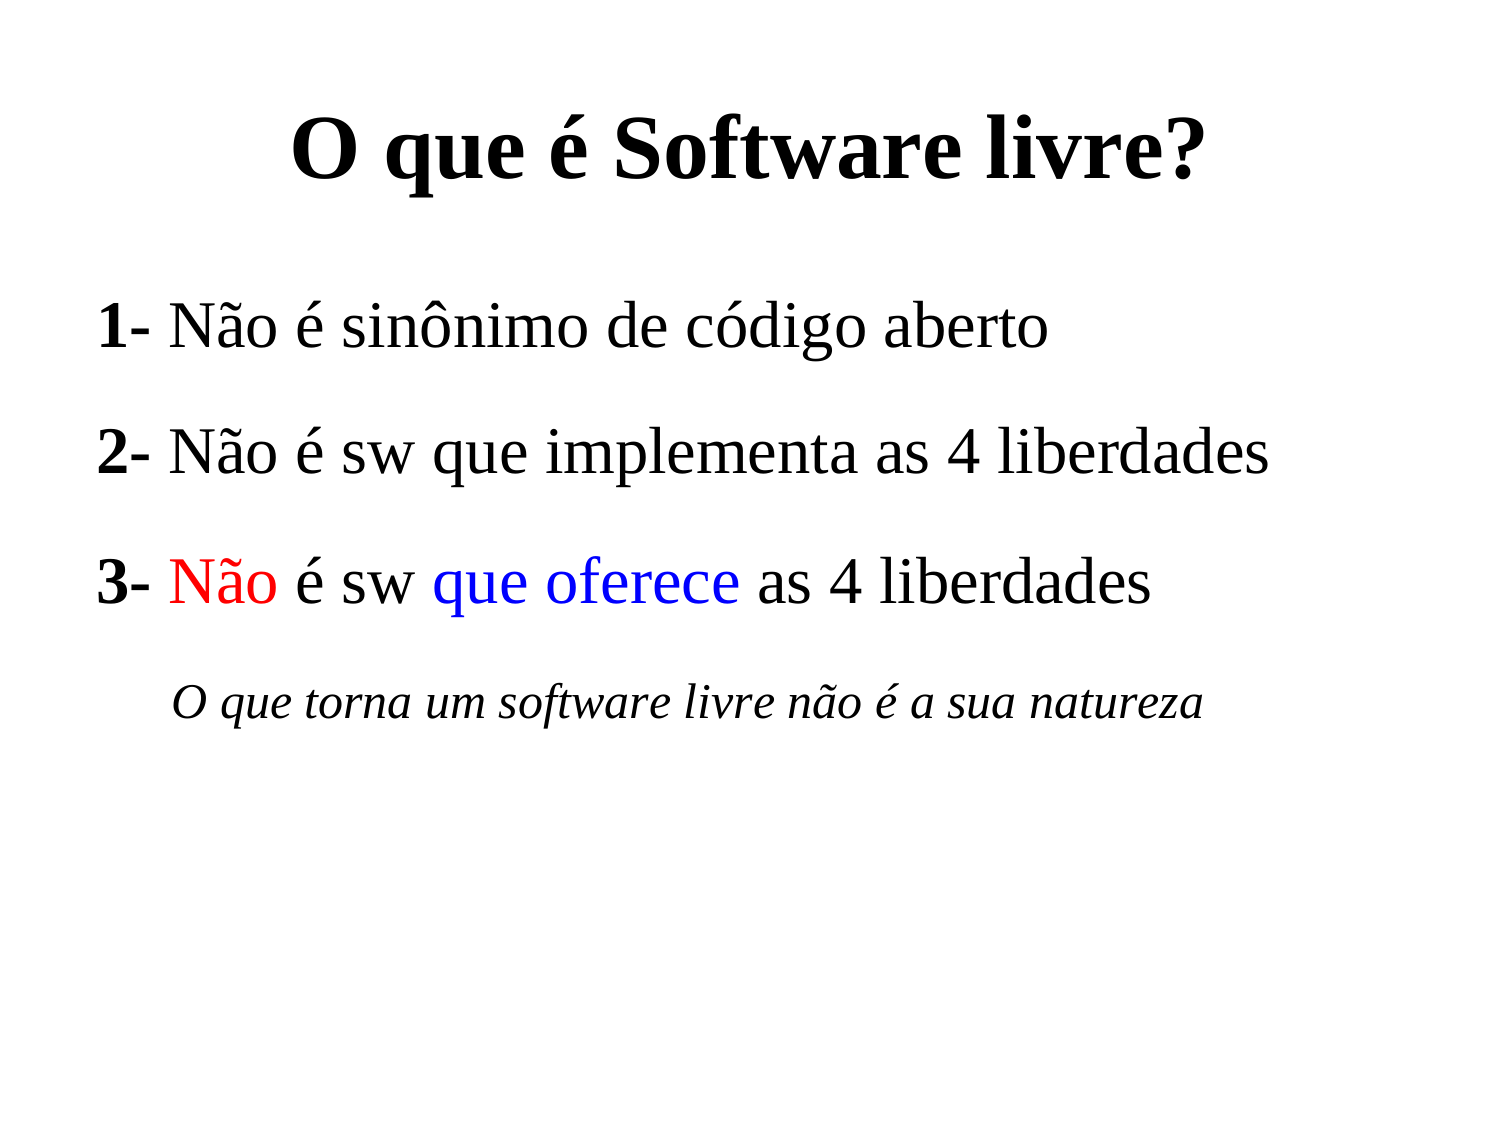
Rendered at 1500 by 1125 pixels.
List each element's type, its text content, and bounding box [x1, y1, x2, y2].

text_box 1- Não é sinônimo de código aberto 2- Não é sw que implementa as 4 liberdades 3- Não é sw que oferece as 4 liberdades O que torna um software livre não é a sua natureza [96, 287, 1309, 973]
title O que é Software livre? [0, 78, 1500, 218]
